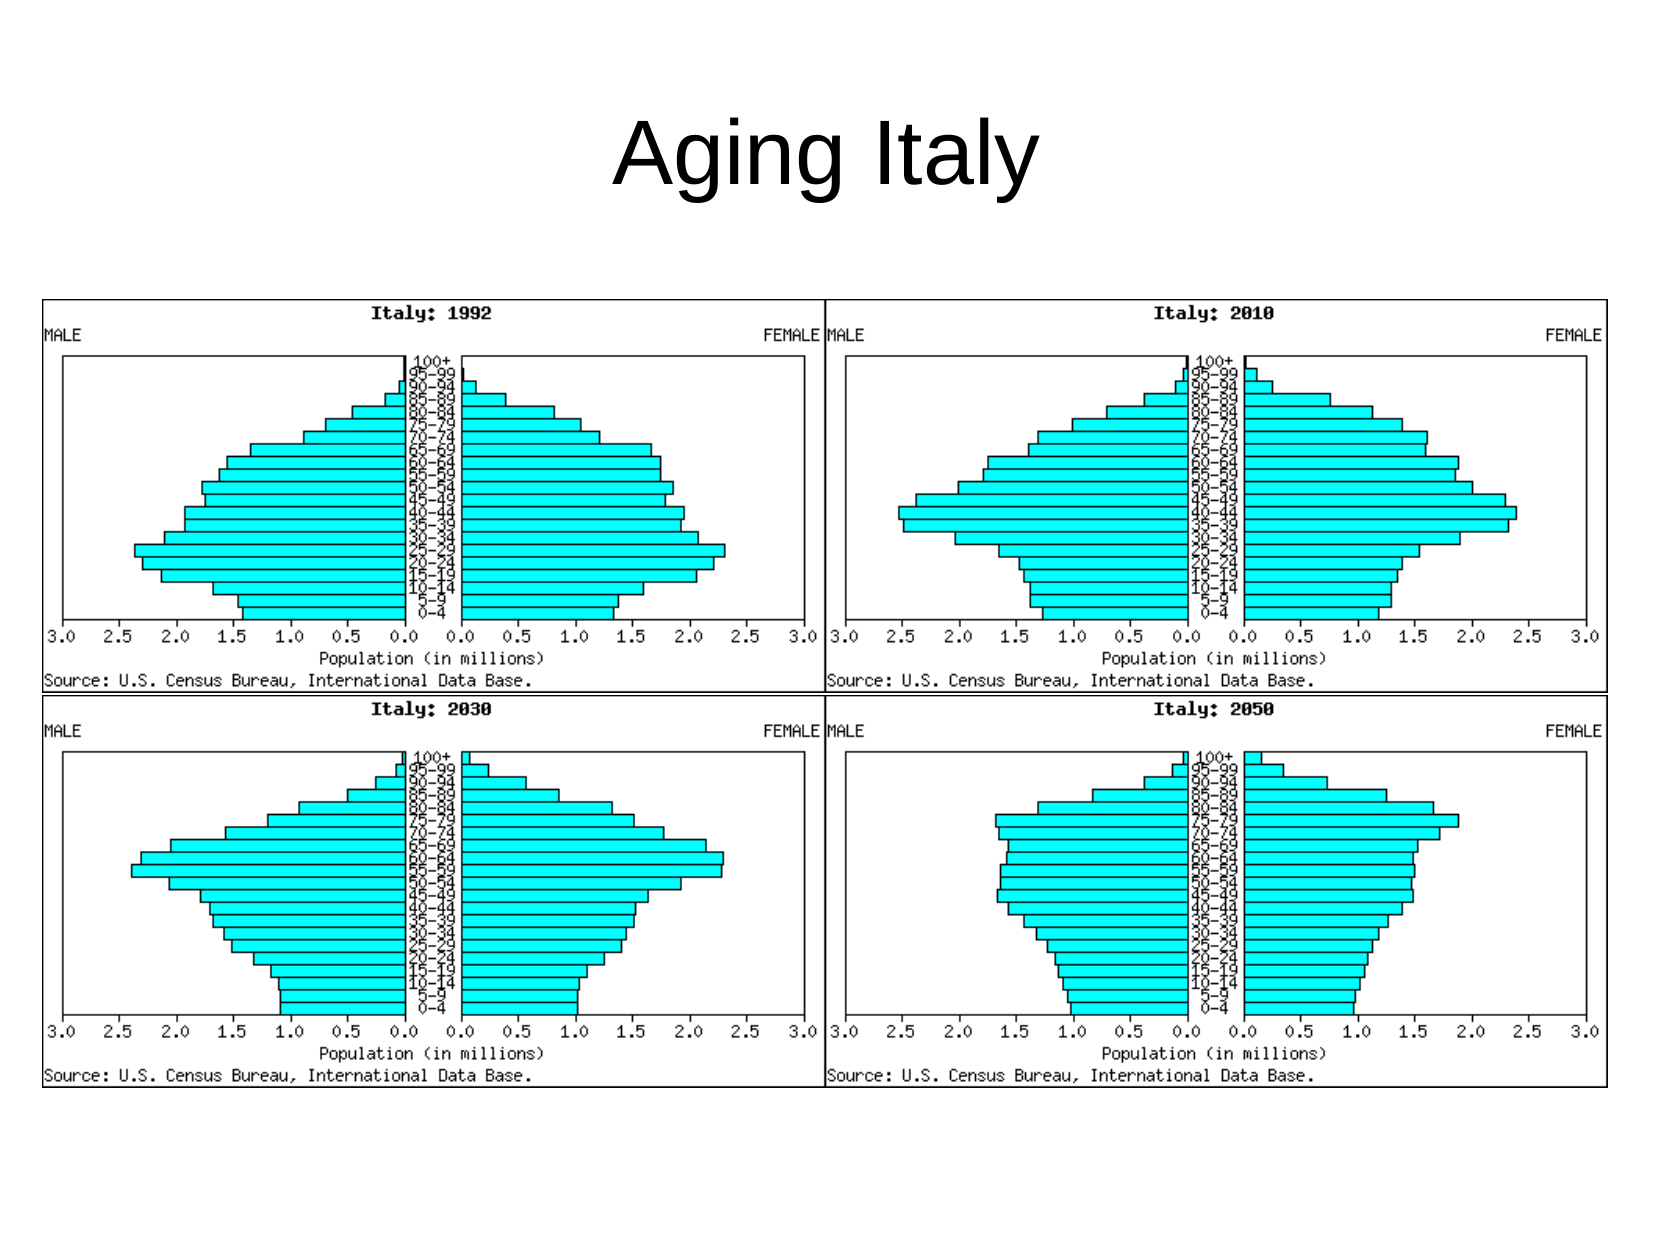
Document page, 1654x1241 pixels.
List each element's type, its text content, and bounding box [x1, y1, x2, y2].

picture [42, 299, 1608, 693]
picture [42, 695, 1608, 1088]
title Aging Italy [82, 49, 1571, 257]
